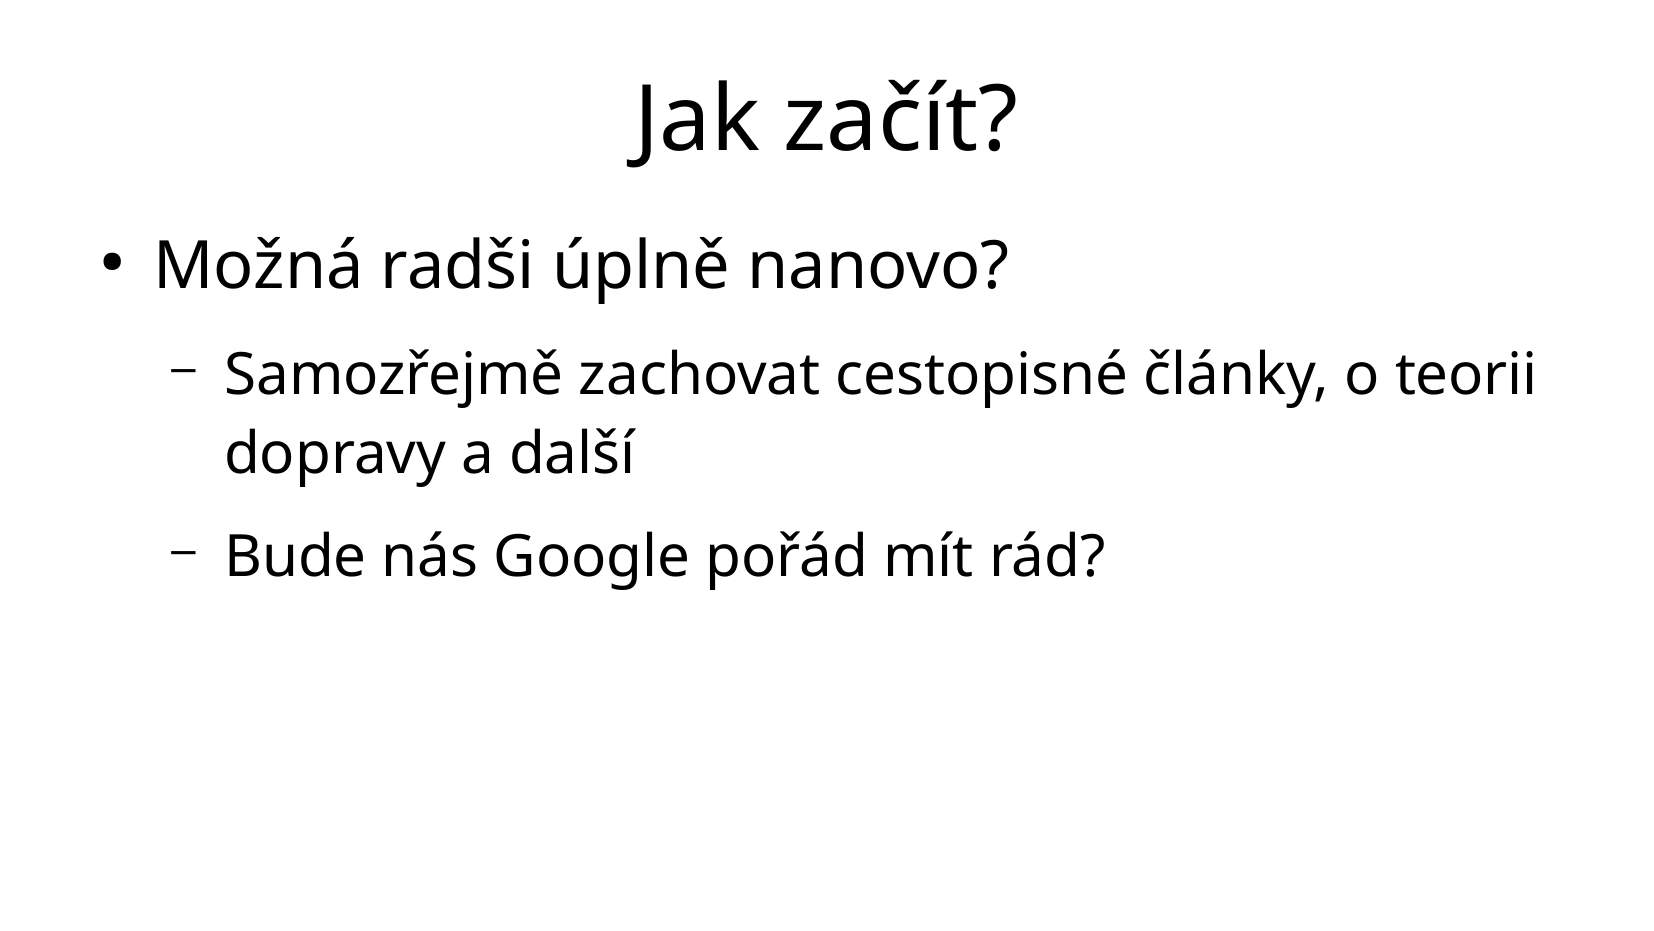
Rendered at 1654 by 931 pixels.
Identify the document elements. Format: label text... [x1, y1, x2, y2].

list Možná radši úplně nanovo? Samozřejmě zachovat cestopisné články, o teorii dopravy a další Bude nás Google pořád mít rád? [82, 217, 1571, 758]
title Jak začít? [82, 37, 1571, 193]
